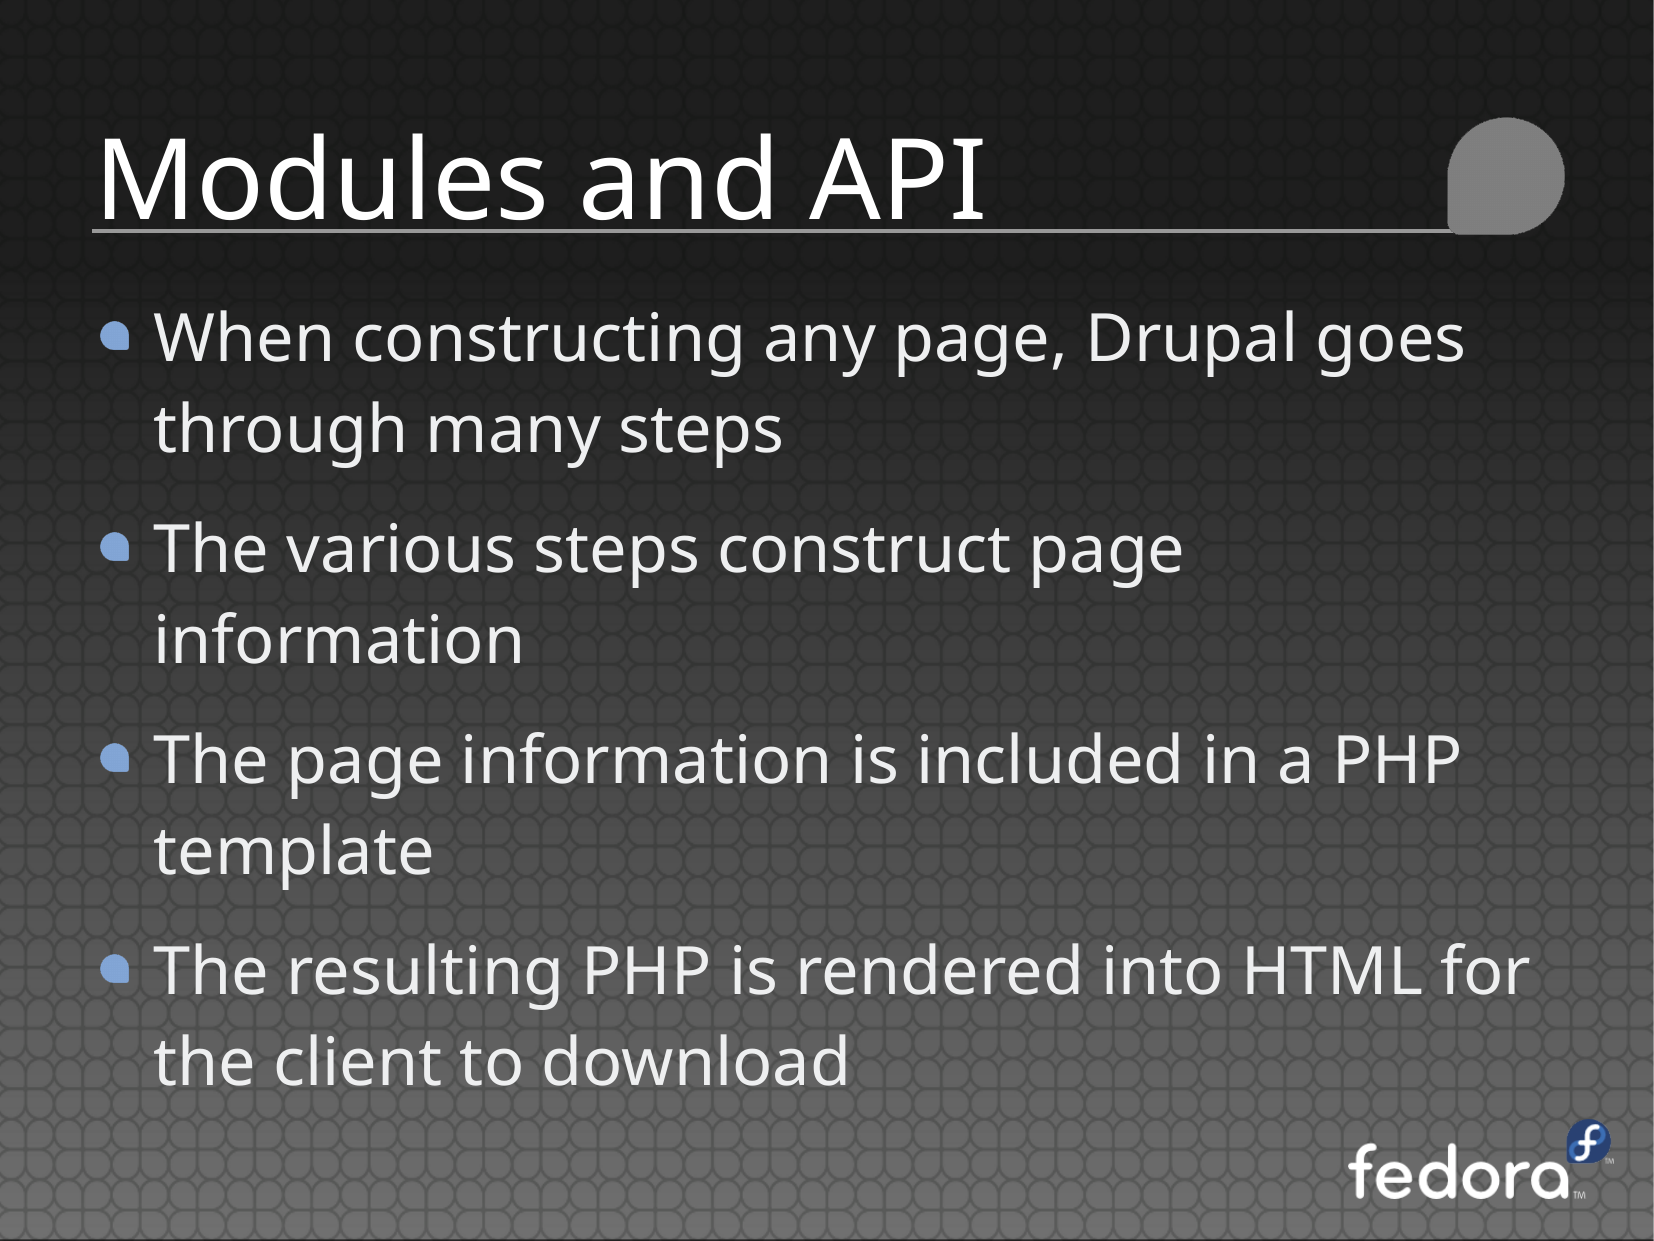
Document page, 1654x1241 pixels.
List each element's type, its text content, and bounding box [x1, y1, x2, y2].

list When constructing any page, Drupal goes through many steps The various steps construct page information The page information is included in a PHP template The resulting PHP is rendered into HTML for the client to download [82, 290, 1571, 1094]
title Modules and API [94, 100, 1426, 251]
picture [0, 0, 1654, 1241]
